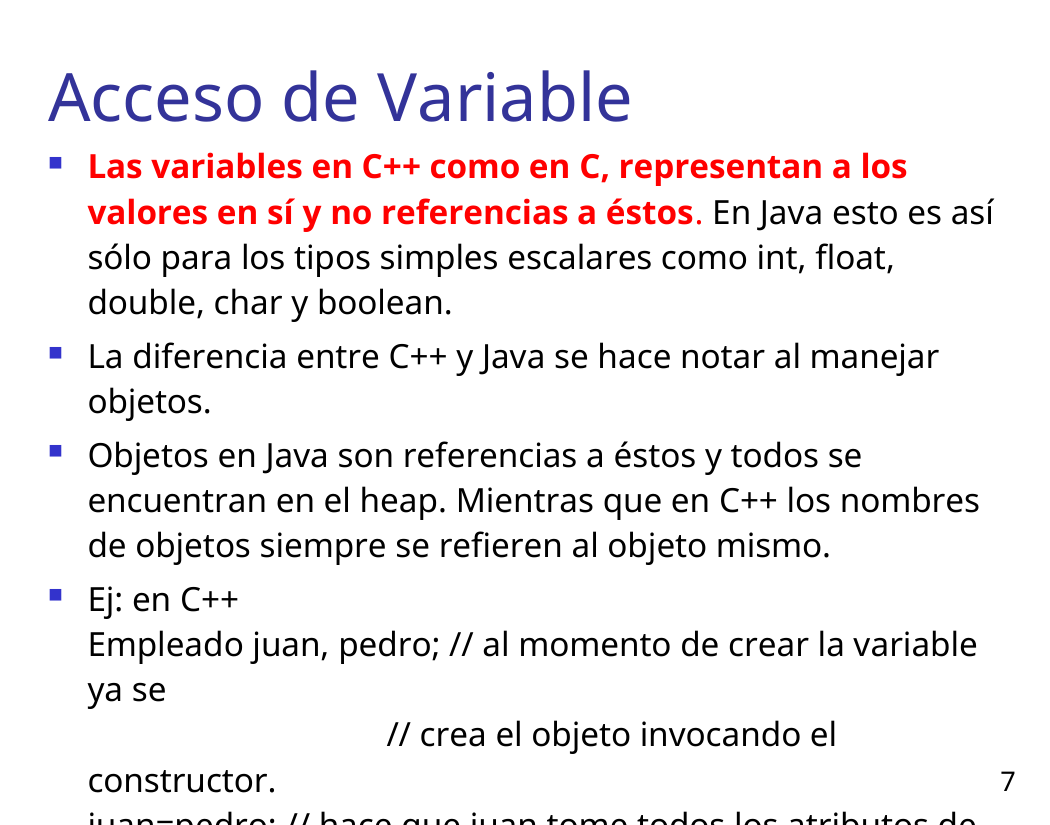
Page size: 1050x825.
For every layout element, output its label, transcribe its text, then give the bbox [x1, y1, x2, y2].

title Acceso de Variable [37, 26, 1026, 147]
list Las variables en C++ como en C, representan a los valores en sí y no referencias a éstos. En Java esto es así sólo para los tipos simples escalares como int, float, double, char y boolean. La diferencia entre C++ y Java se hace notar al manejar objetos. Objetos en Java son referencias a éstos y todos se encuentran en el heap. Mientras que en C++ los nombres de objetos siempre se refieren al objeto mismo. Ej: en C++ Empleado juan, pedro; // al momento de crear la variable ya se // crea el objeto invocando el constructor. juan=pedro; // hace que juan tome todos los atributos de pedro. Un cambio posterior a juan no afecta a pedro. Ésta es una gran diferencia con la semántica en Java. [37, 138, 1023, 734]
